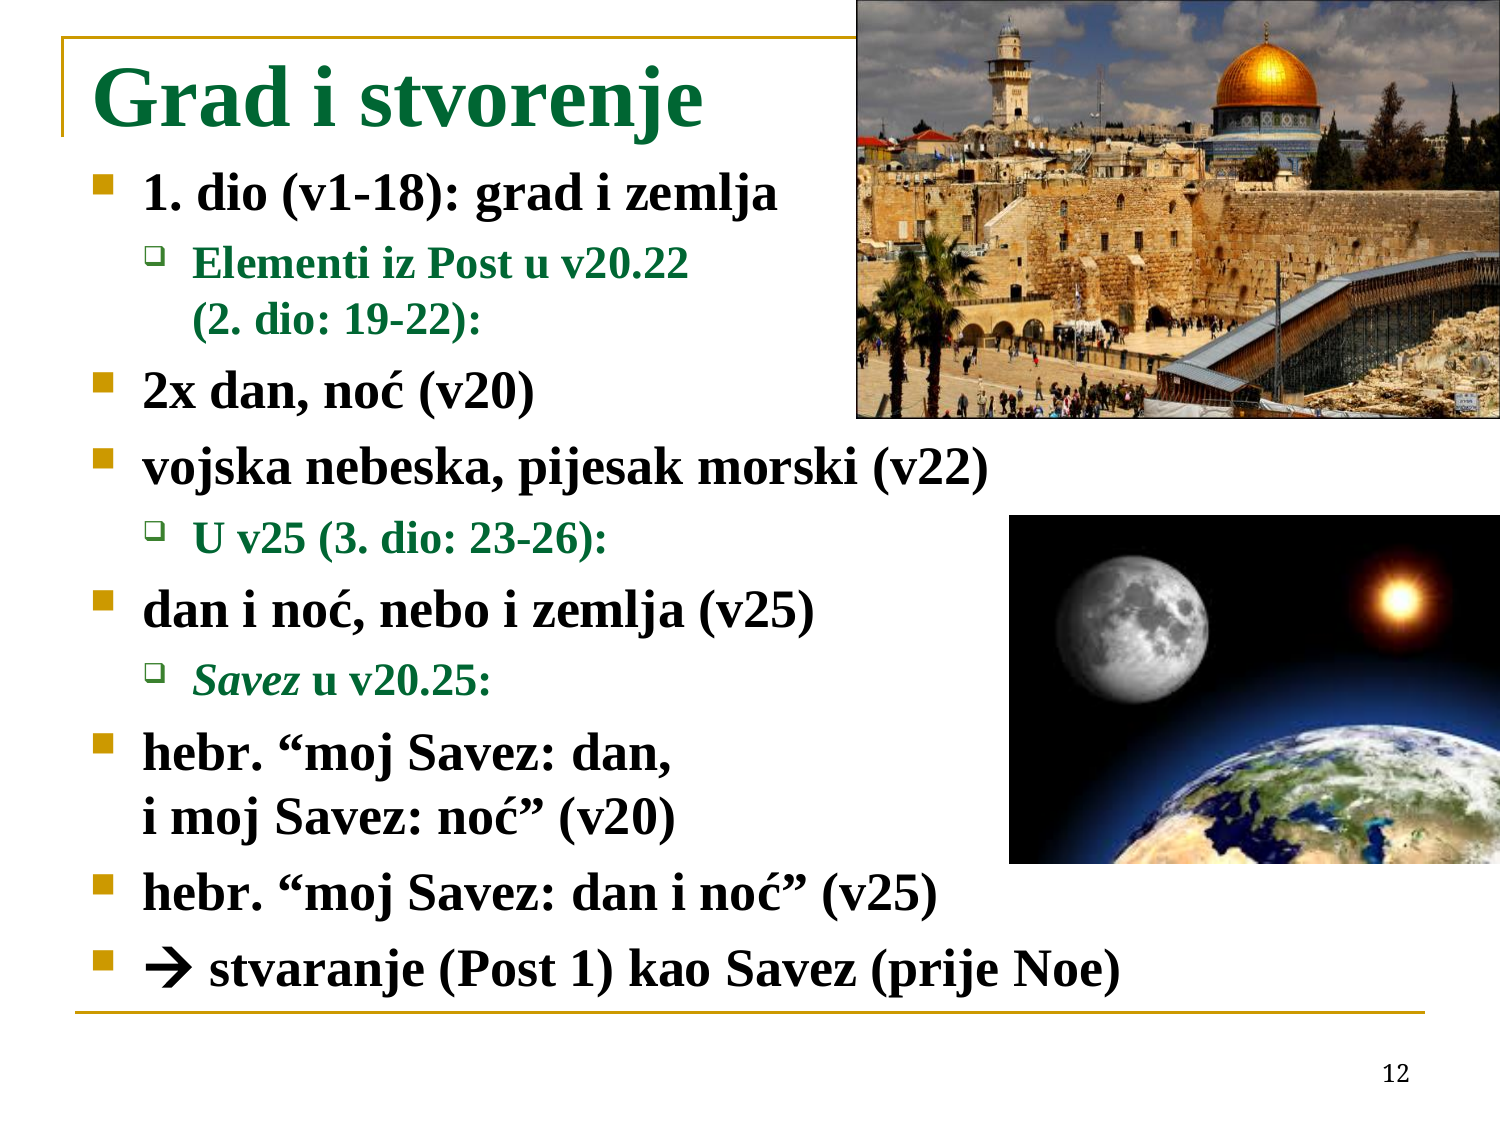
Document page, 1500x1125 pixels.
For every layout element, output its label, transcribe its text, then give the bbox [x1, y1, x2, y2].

title Grad i stvorenje [76, 31, 856, 148]
picture [1009, 515, 1500, 864]
picture [856, 0, 1500, 419]
list 1. dio (v1-18): grad i zemlja Elementi iz Post u v20.22 (2. dio: 19-22): 2x dan, noć (v20) vojska nebeska, pijesak morski (v22) U v25 (3. dio: 23-26): dan i noć, nebo i zemlja (v25) Savez u v20.25: hebr. “moj Savez: dan, i moj Savez: noć” (v20) hebr. “moj Savez: dan i noć” (v25)  stvaranje (Post 1) kao Savez (prije Noe) [75, 148, 1426, 1006]
text_box <number> [1074, 1024, 1426, 1100]
